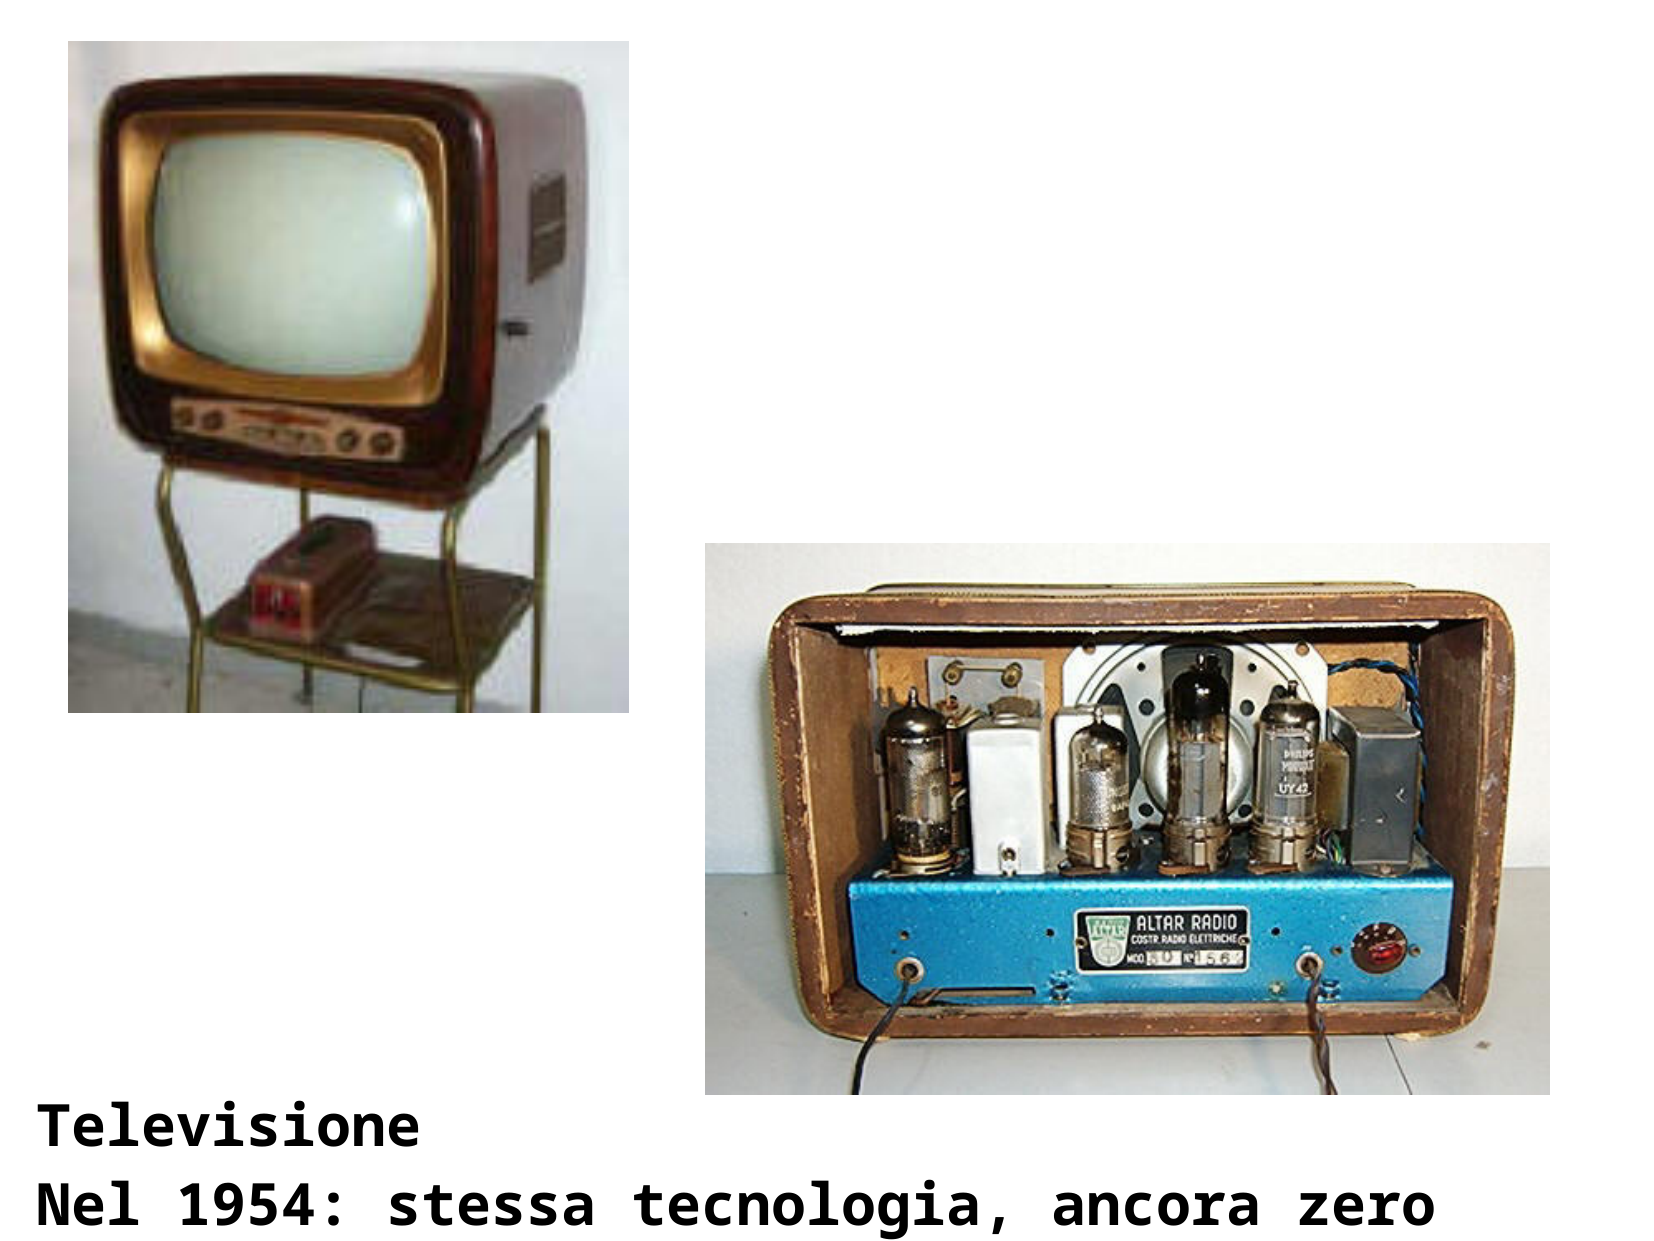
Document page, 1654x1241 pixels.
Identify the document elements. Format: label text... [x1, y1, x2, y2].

picture [68, 41, 629, 713]
text_box Televisione Nel 1954: stessa tecnologia, ancora zero [21, 1076, 1592, 1230]
picture [705, 543, 1550, 1076]
